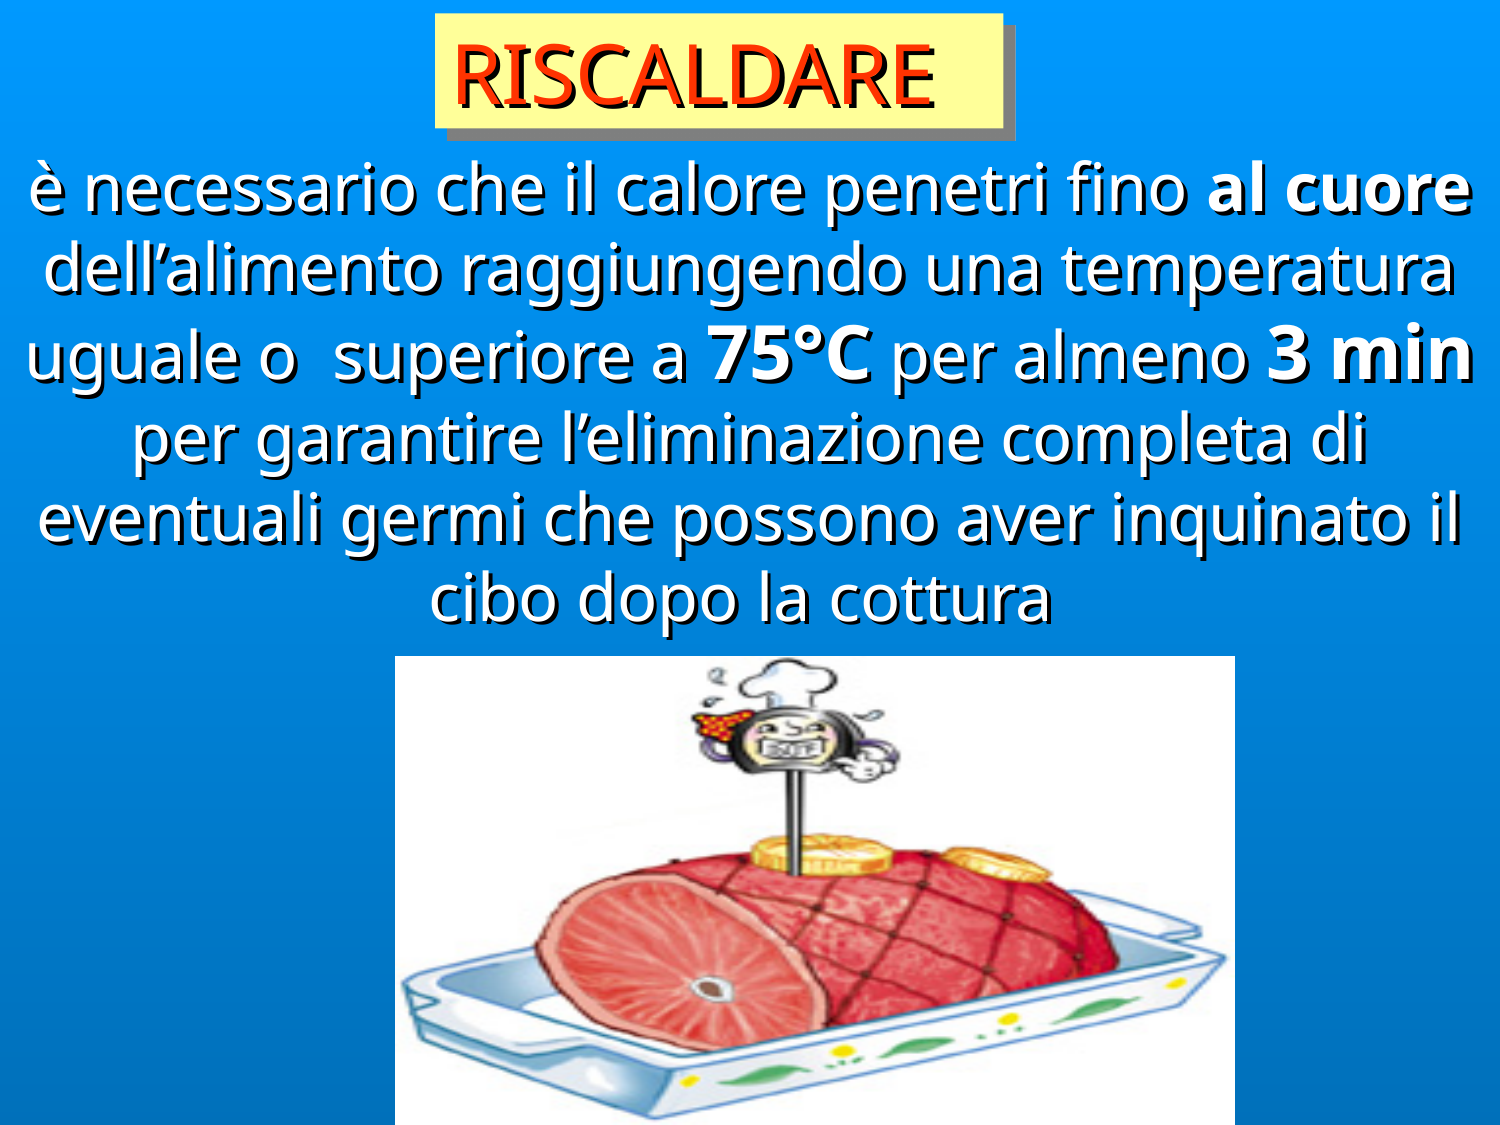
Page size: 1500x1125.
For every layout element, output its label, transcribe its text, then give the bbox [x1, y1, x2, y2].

text_box è necessario che il calore penetri fino al cuore dell’alimento raggiungendo una temperatura uguale o superiore a 75°C per almeno 3 min per garantire l’eliminazione completa di eventuali germi che possono aver inquinato il cibo dopo la cottura [0, 137, 1500, 643]
picture [395, 657, 1235, 1125]
text_box RISCALDARE [435, 13, 1004, 129]
